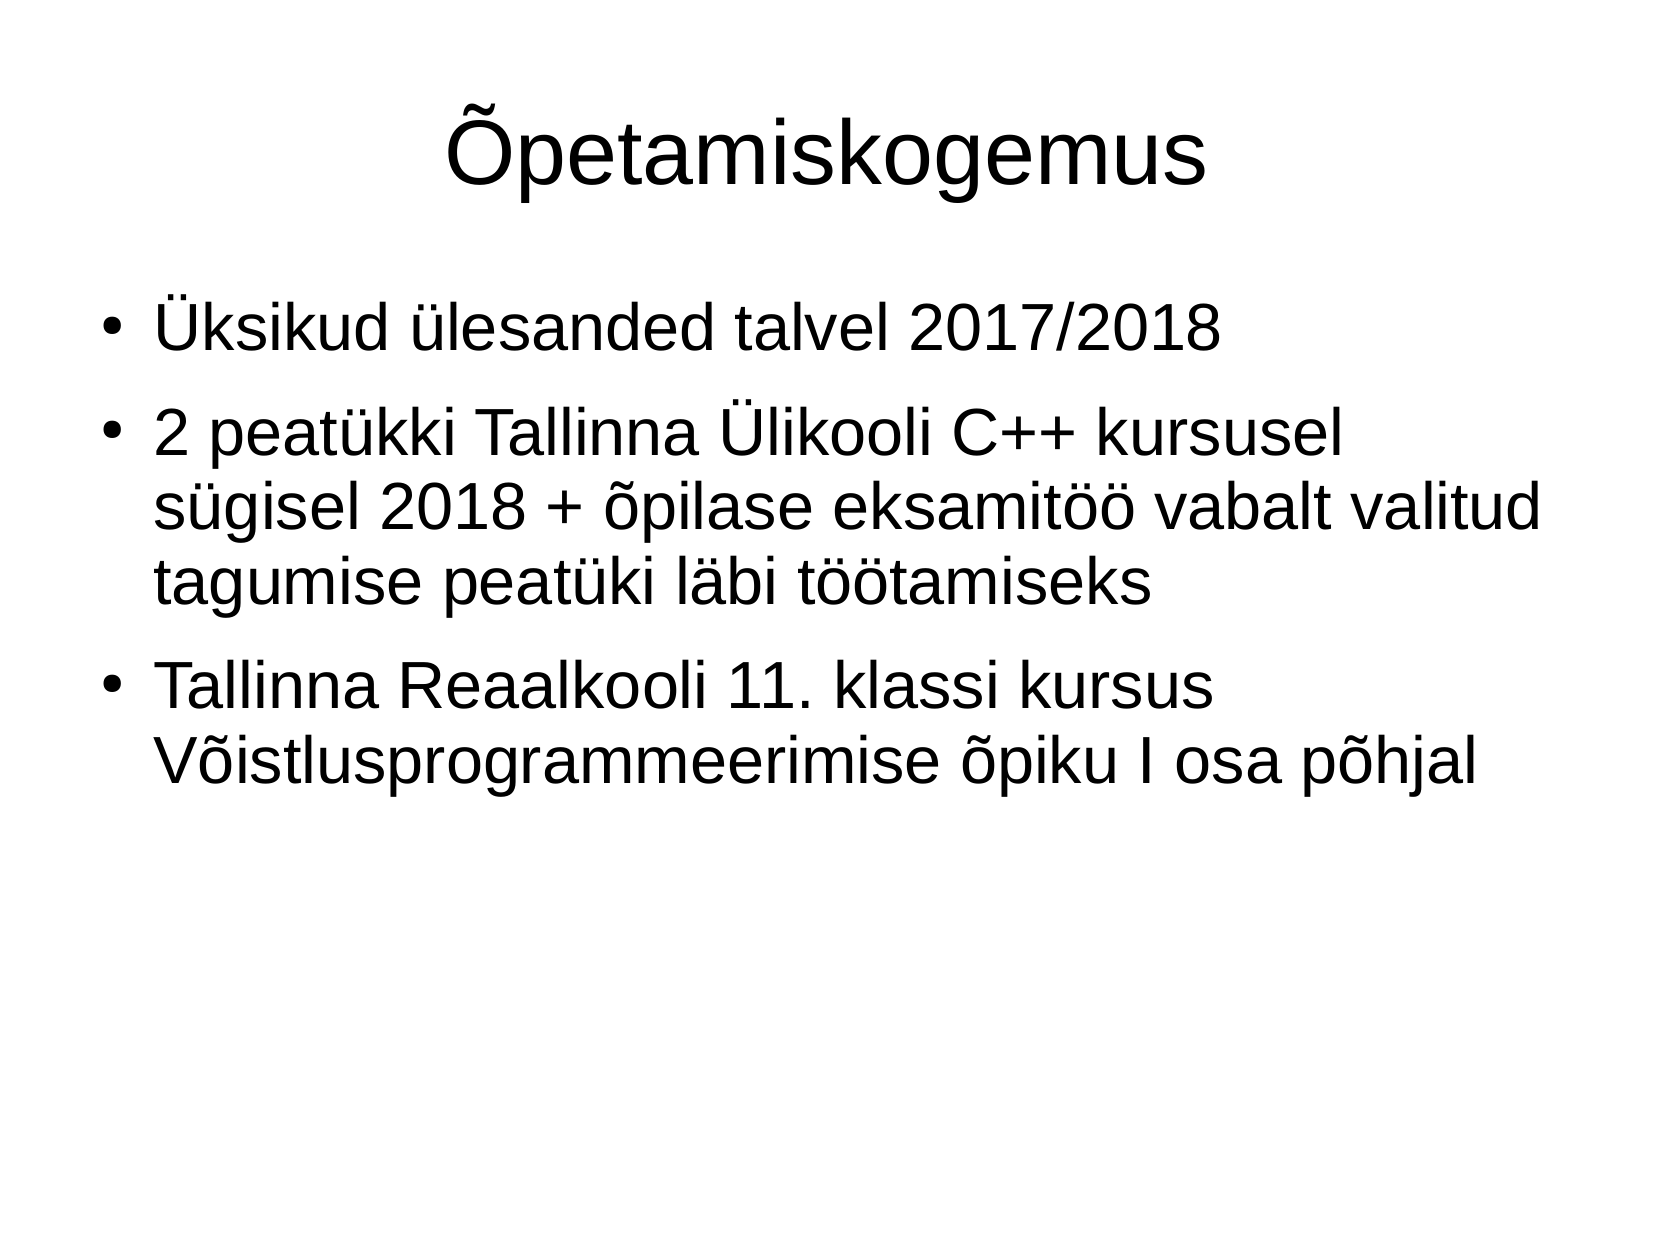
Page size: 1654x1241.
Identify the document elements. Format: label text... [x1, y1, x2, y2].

title Õpetamiskogemus [82, 49, 1571, 257]
list Üksikud ülesanded talvel 2017/2018 2 peatükki Tallinna Ülikooli C++ kursusel sügisel 2018 + õpilase eksamitöö vabalt valitud tagumise peatüki läbi töötamiseks Tallinna Reaalkooli 11. klassi kursus Võistlusprogrammeerimise õpiku I osa põhjal [82, 290, 1571, 1010]
